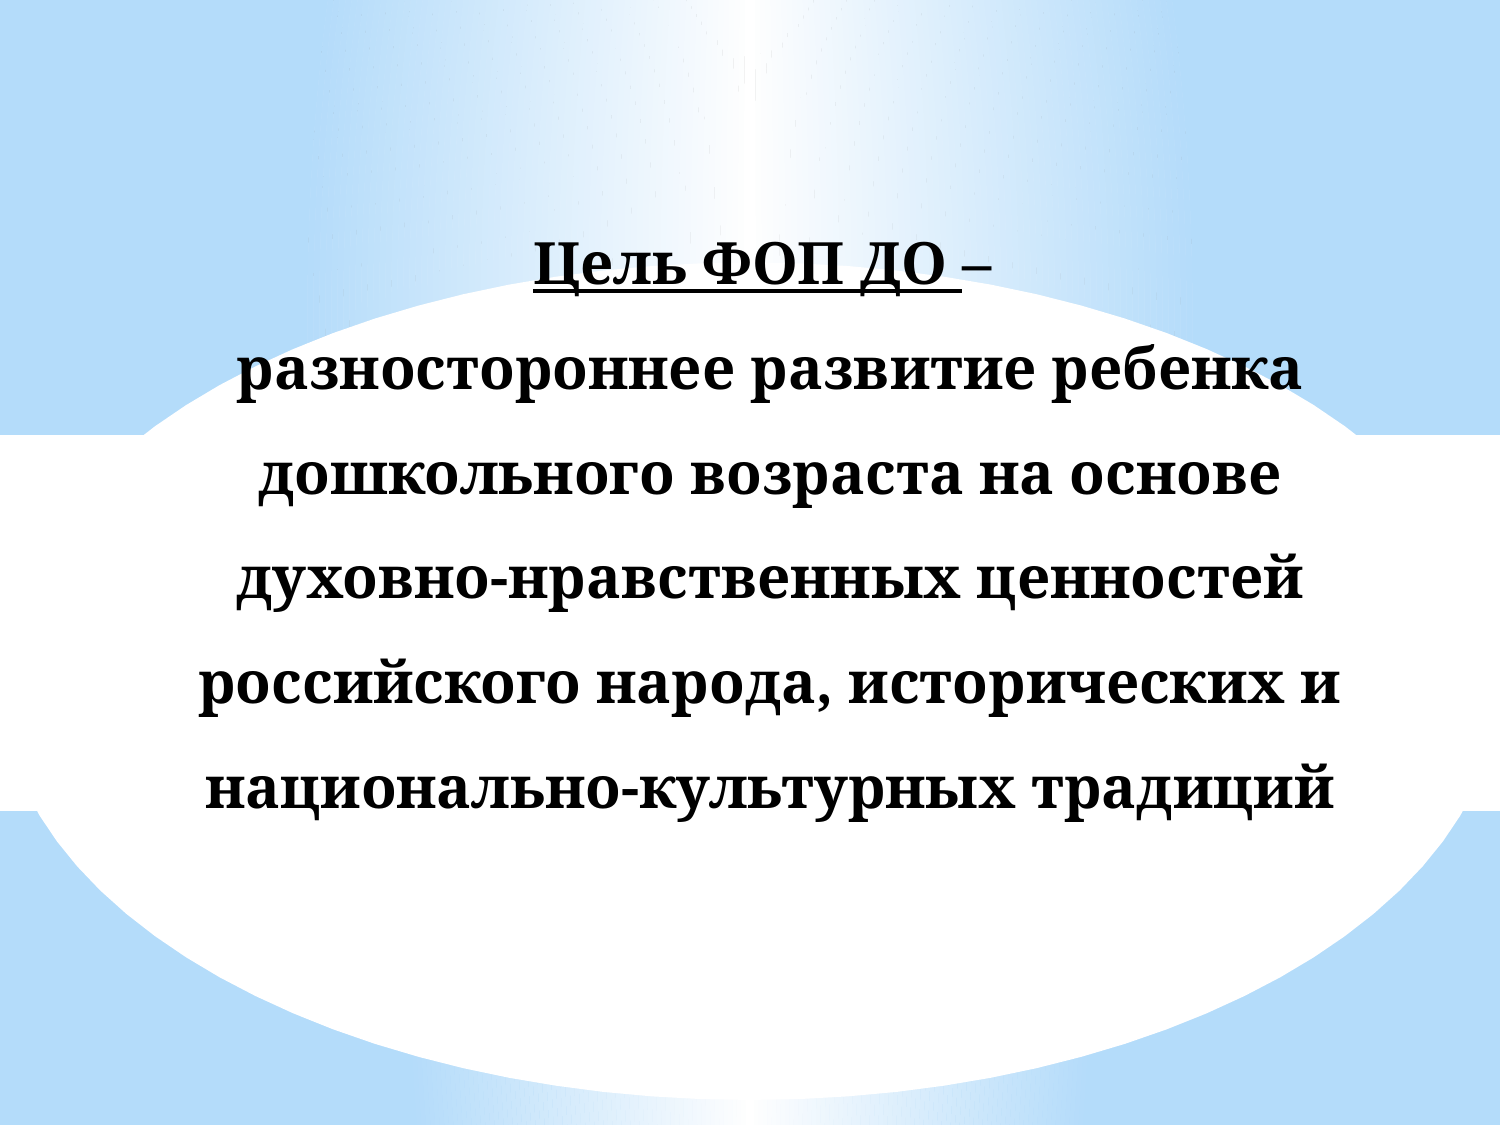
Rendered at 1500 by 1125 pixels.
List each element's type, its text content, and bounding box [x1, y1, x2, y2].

text_box Цель ФОП ДО – разностороннее развитие ребенка дошкольного возраста на основе духовно-нравственных ценностей российского народа, исторических и национально-культурных традиций [114, 113, 1426, 933]
